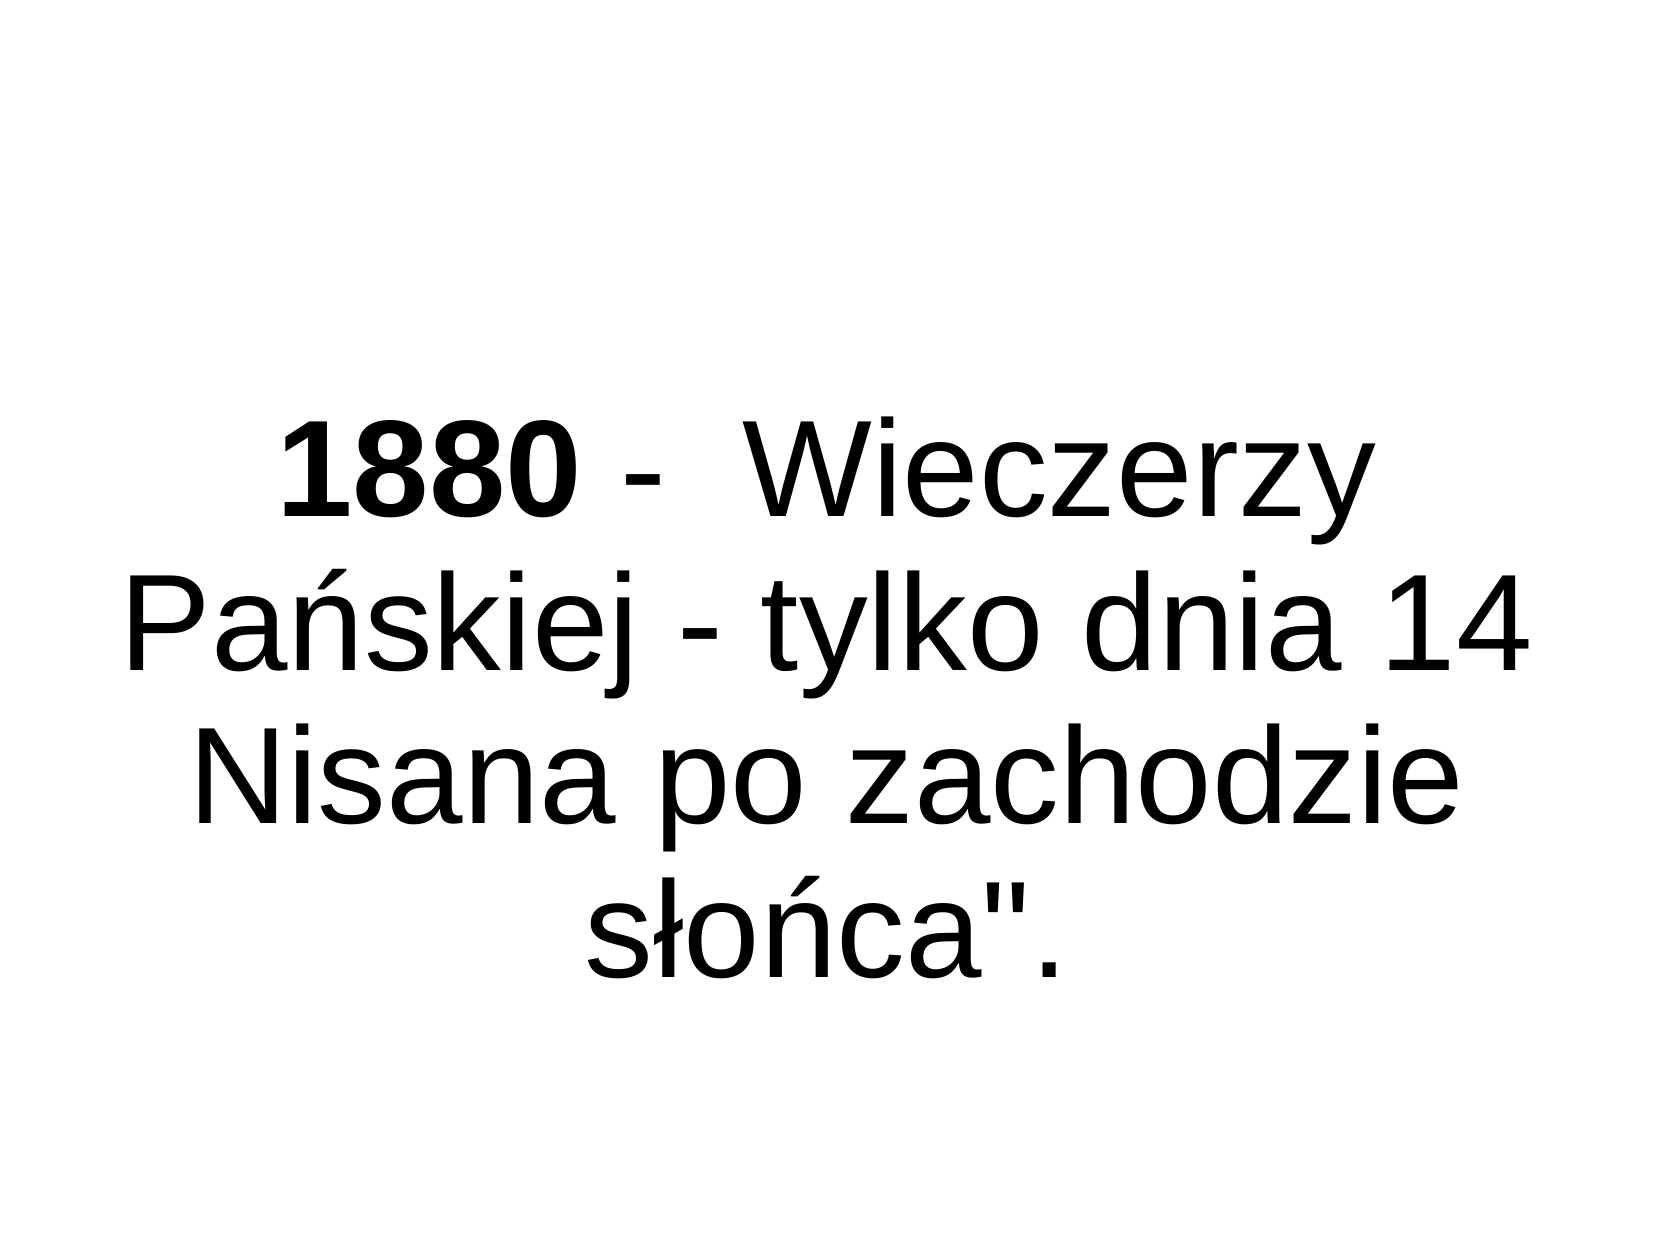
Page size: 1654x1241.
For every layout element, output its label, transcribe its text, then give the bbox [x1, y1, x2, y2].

subtitle 1880 - Wieczerzy Pańskiej - tylko dnia 14 Nisana po zachodzie słońca". [82, 297, 1571, 1102]
